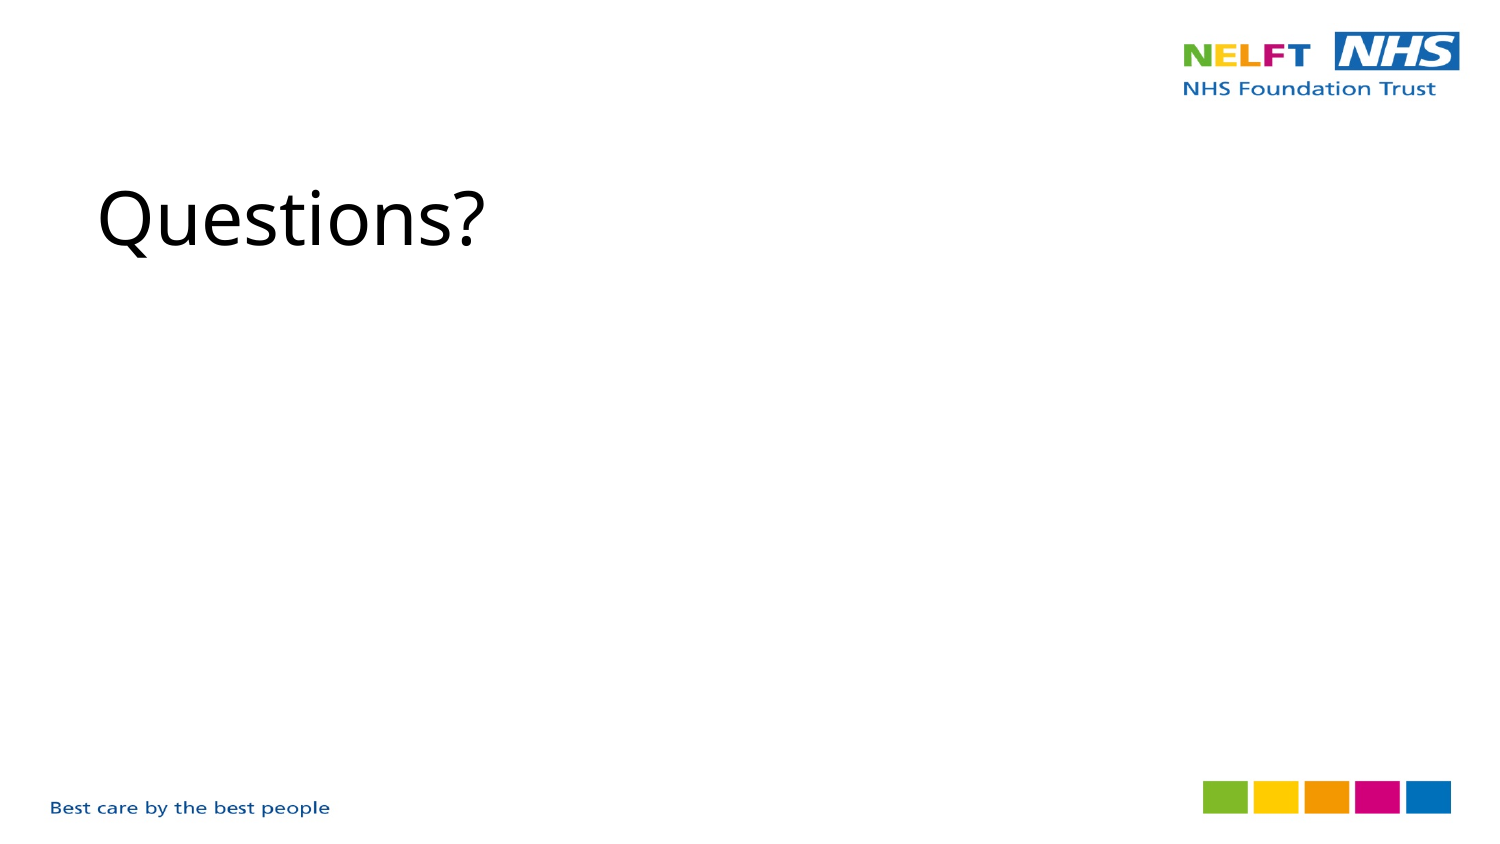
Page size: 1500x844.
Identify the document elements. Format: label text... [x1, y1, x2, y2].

title Questions? [81, 162, 1322, 263]
